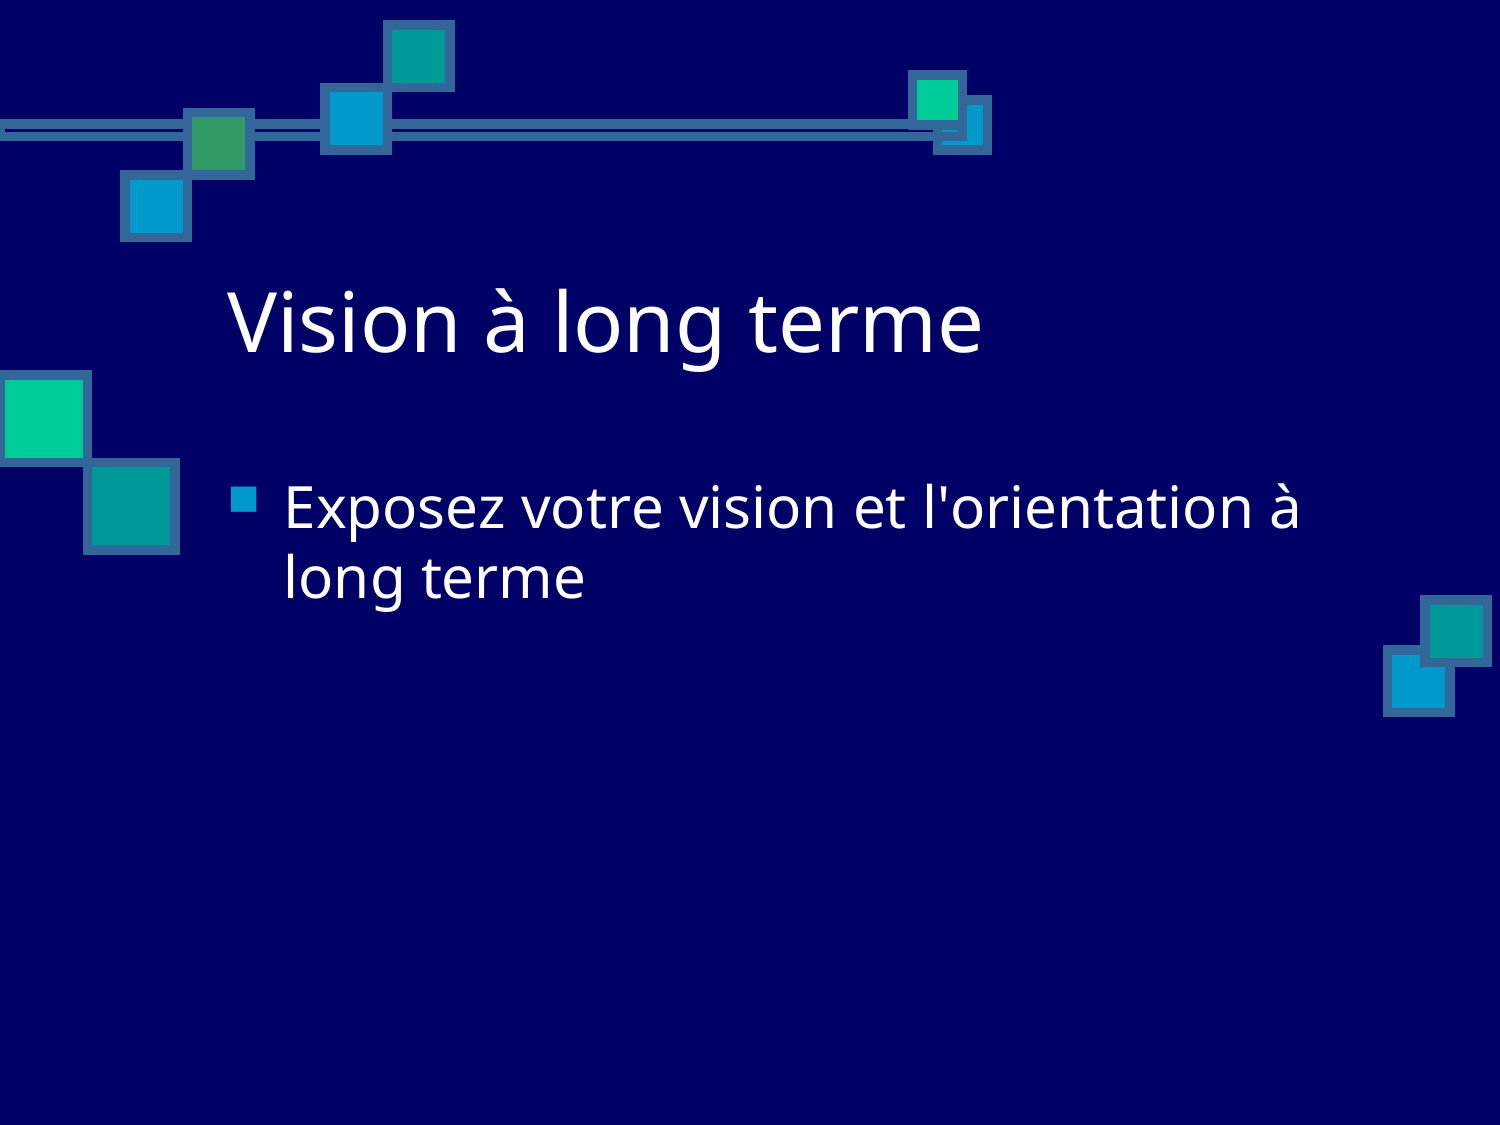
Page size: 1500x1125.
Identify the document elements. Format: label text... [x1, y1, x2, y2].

list Exposez votre vision et l'orientation à long terme [212, 462, 1375, 1013]
title Vision à long terme [212, 199, 1375, 438]
